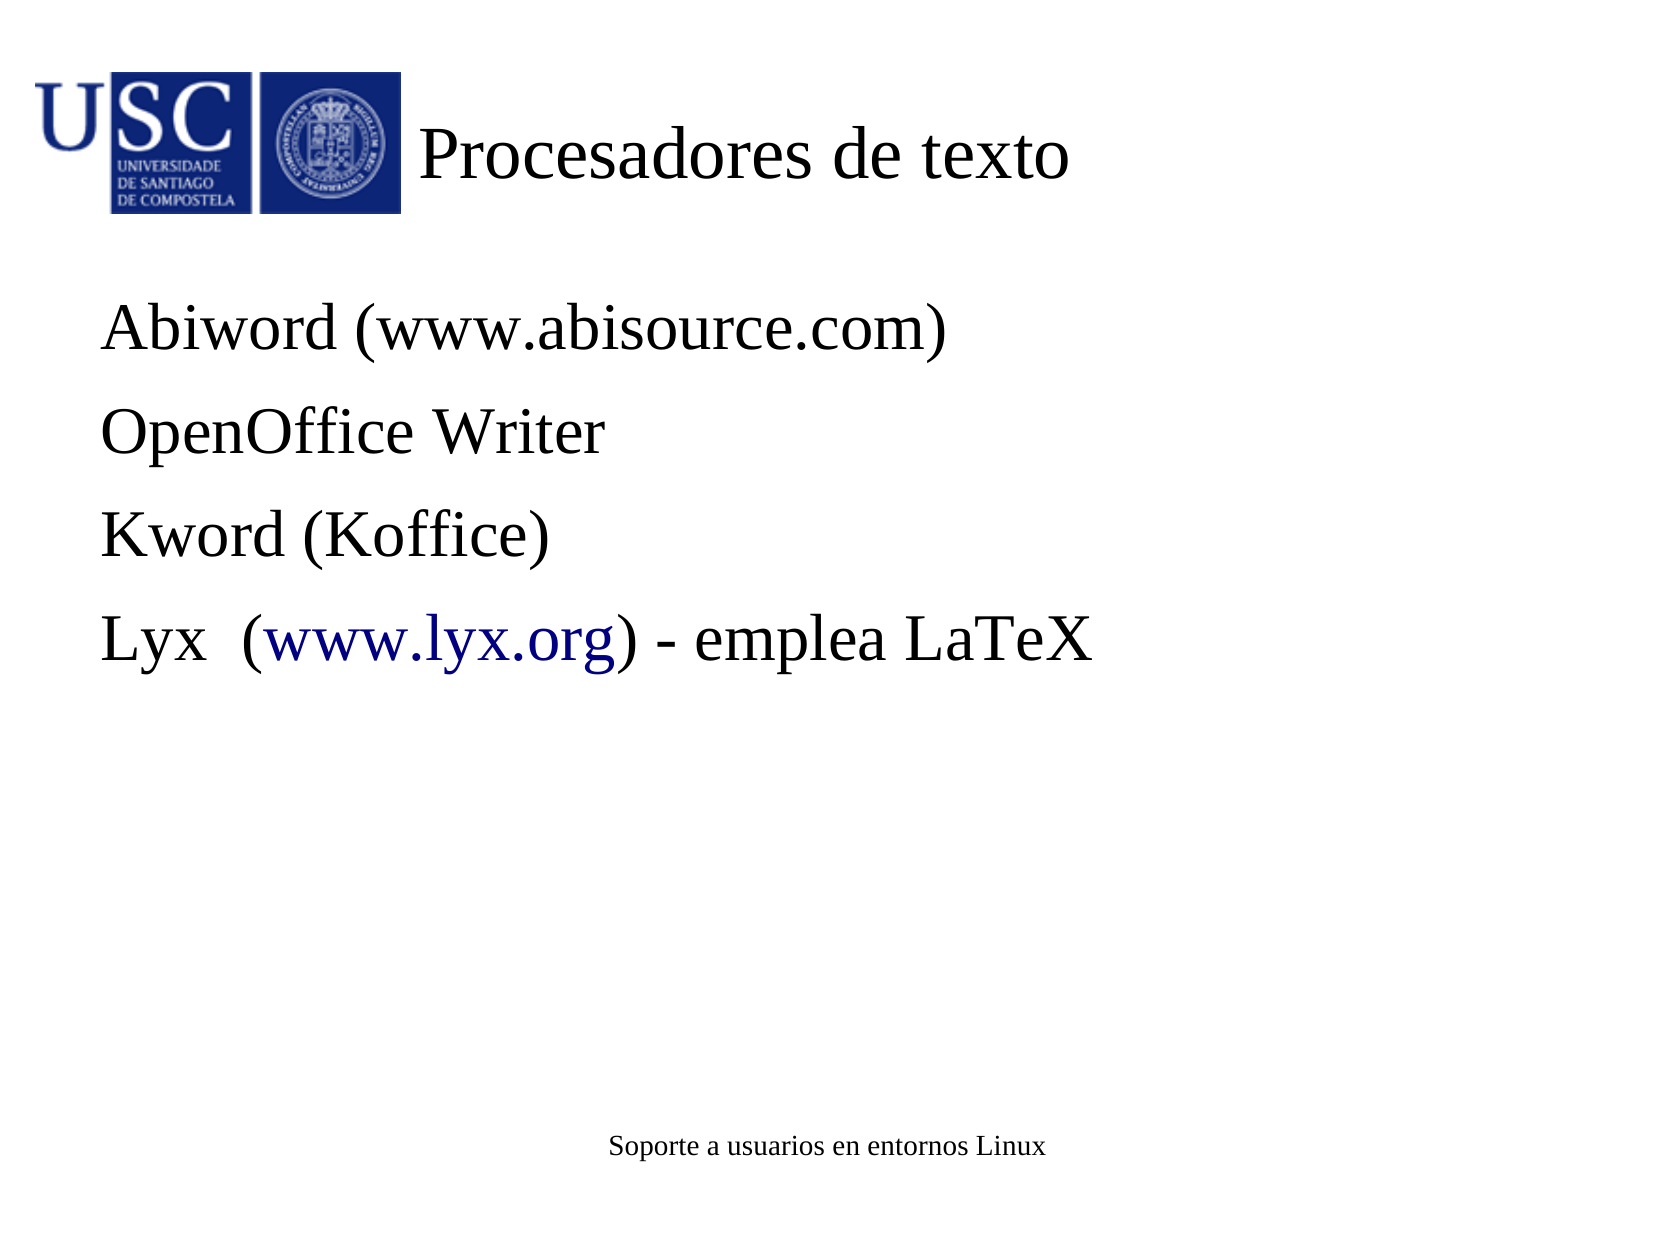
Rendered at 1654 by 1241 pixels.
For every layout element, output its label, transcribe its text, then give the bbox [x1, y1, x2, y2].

title Procesadores de texto [418, 49, 1571, 257]
list Abiword (www.abisource.com) OpenOffice Writer Kword (Koffice) Lyx (www.lyx.org) - emplea LaTeX [82, 290, 1571, 1109]
picture [35, 72, 401, 214]
